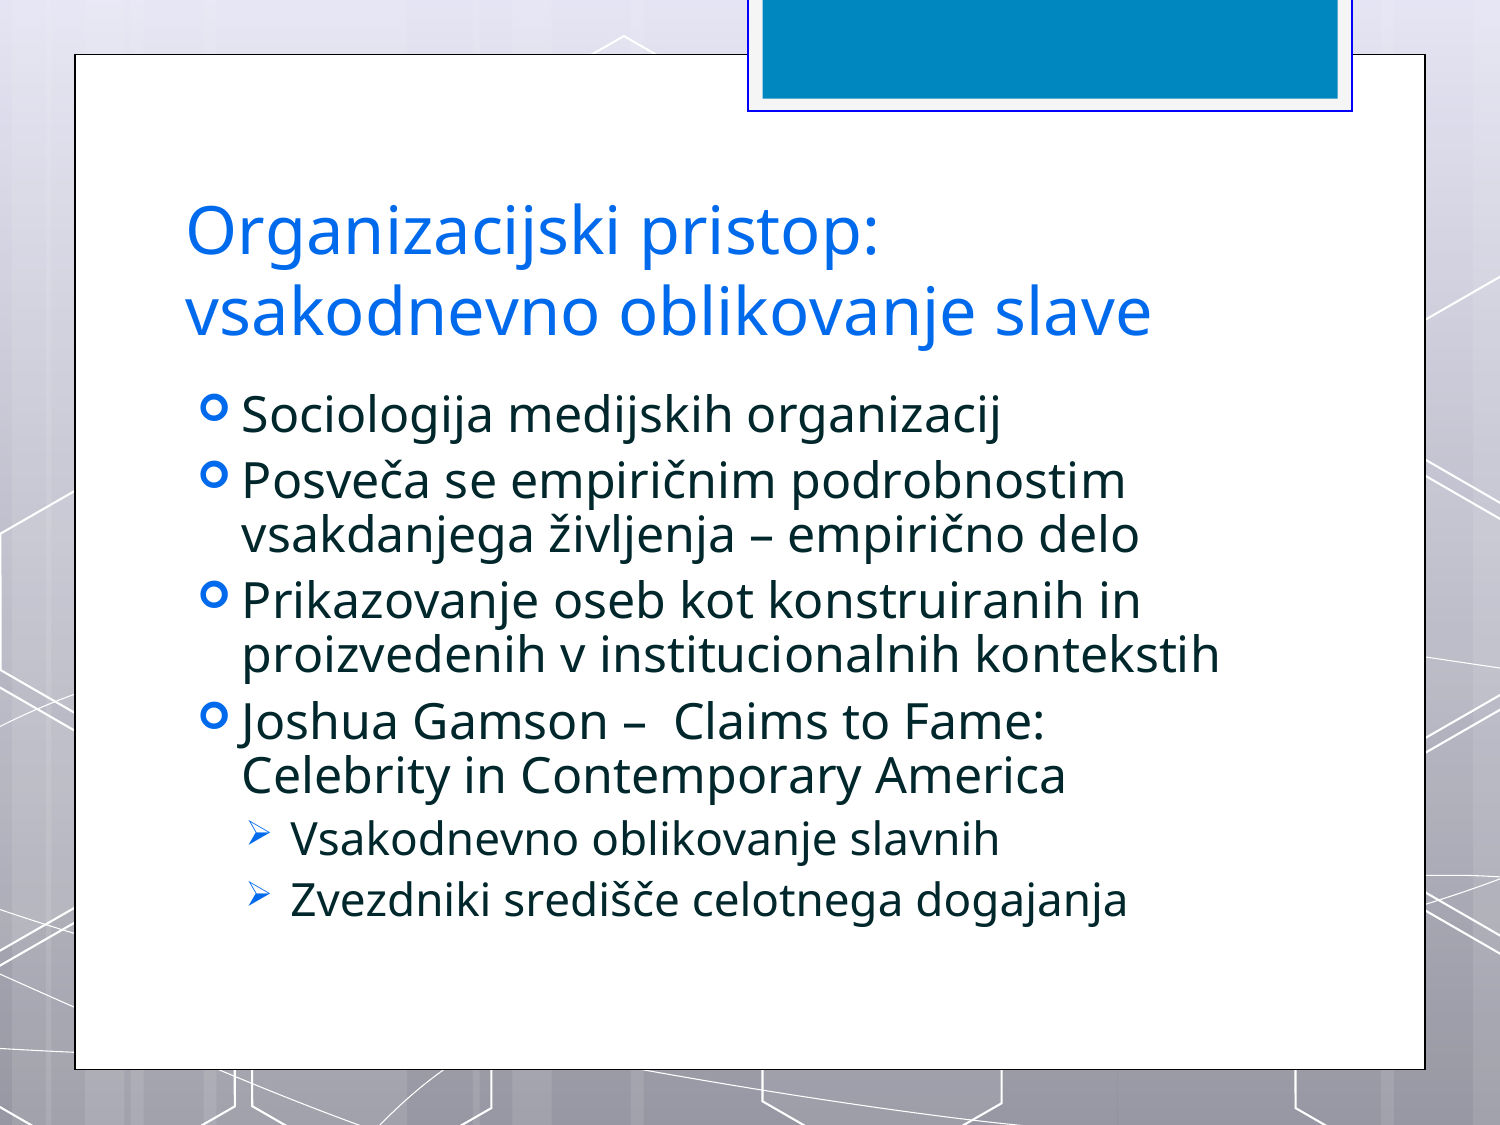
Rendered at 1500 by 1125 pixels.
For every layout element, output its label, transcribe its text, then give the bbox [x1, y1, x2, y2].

text_box Sociologija medijskih organizacij Posveča se empiričnim podrobnostim vsakdanjega življenja – empirično delo Prikazovanje oseb kot konstruiranih in proizvedenih v institucionalnih kontekstih Joshua Gamson – Claims to Fame: Celebrity in Contemporary America Vsakodnevno oblikovanje slavnih Zvezdniki središče celotnega dogajanja [171, 381, 1283, 1122]
text_box Organizacijski pristop: vsakodnevno oblikovanje slave [171, 168, 1324, 356]
